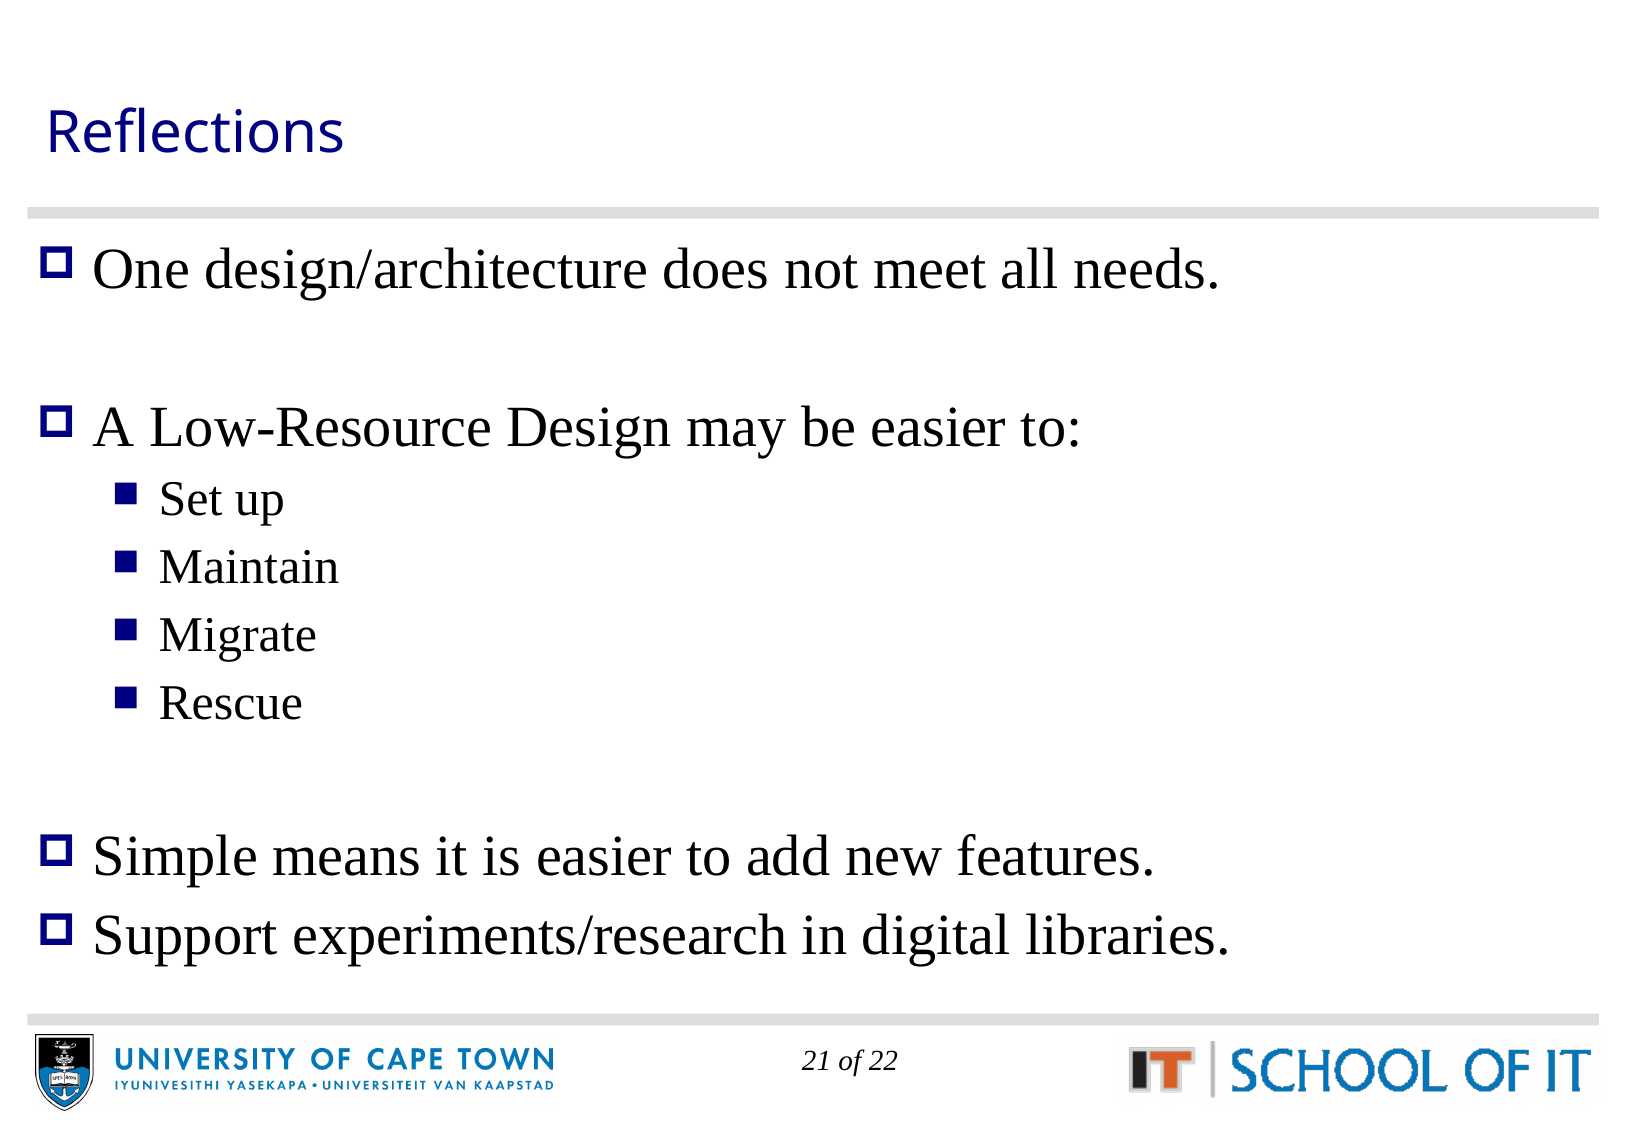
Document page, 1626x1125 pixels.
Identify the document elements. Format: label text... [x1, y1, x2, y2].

title Reflections [45, 66, 1583, 194]
picture [1118, 1030, 1606, 1109]
picture [35, 1034, 553, 1111]
list One design/architecture does not meet all needs. A Low-Resource Design may be easier to: Set up Maintain Migrate Rescue Simple means it is easier to add new features. Support experiments/research in digital libraries. [36, 236, 1579, 998]
